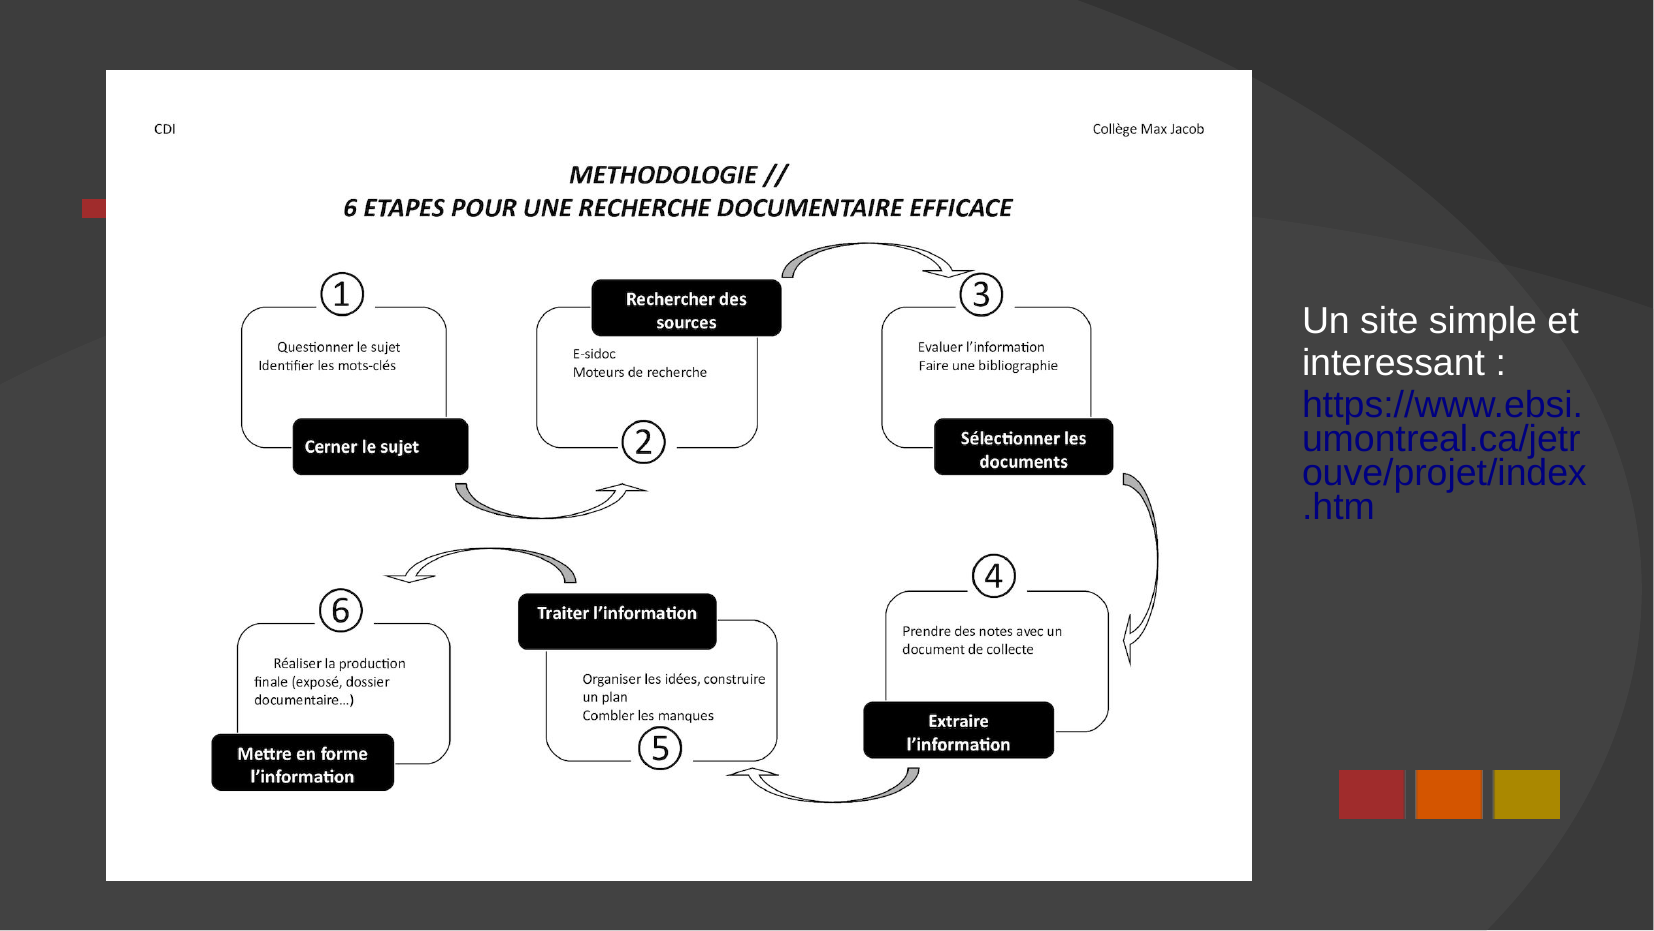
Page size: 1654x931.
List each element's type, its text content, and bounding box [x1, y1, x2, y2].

picture [82, 70, 1252, 881]
picture [1339, 770, 1560, 819]
text_box Un site simple et interessant : https://www.ebsi.umontreal.ca/jetrouve/projet/index.htm [1287, 292, 1607, 686]
